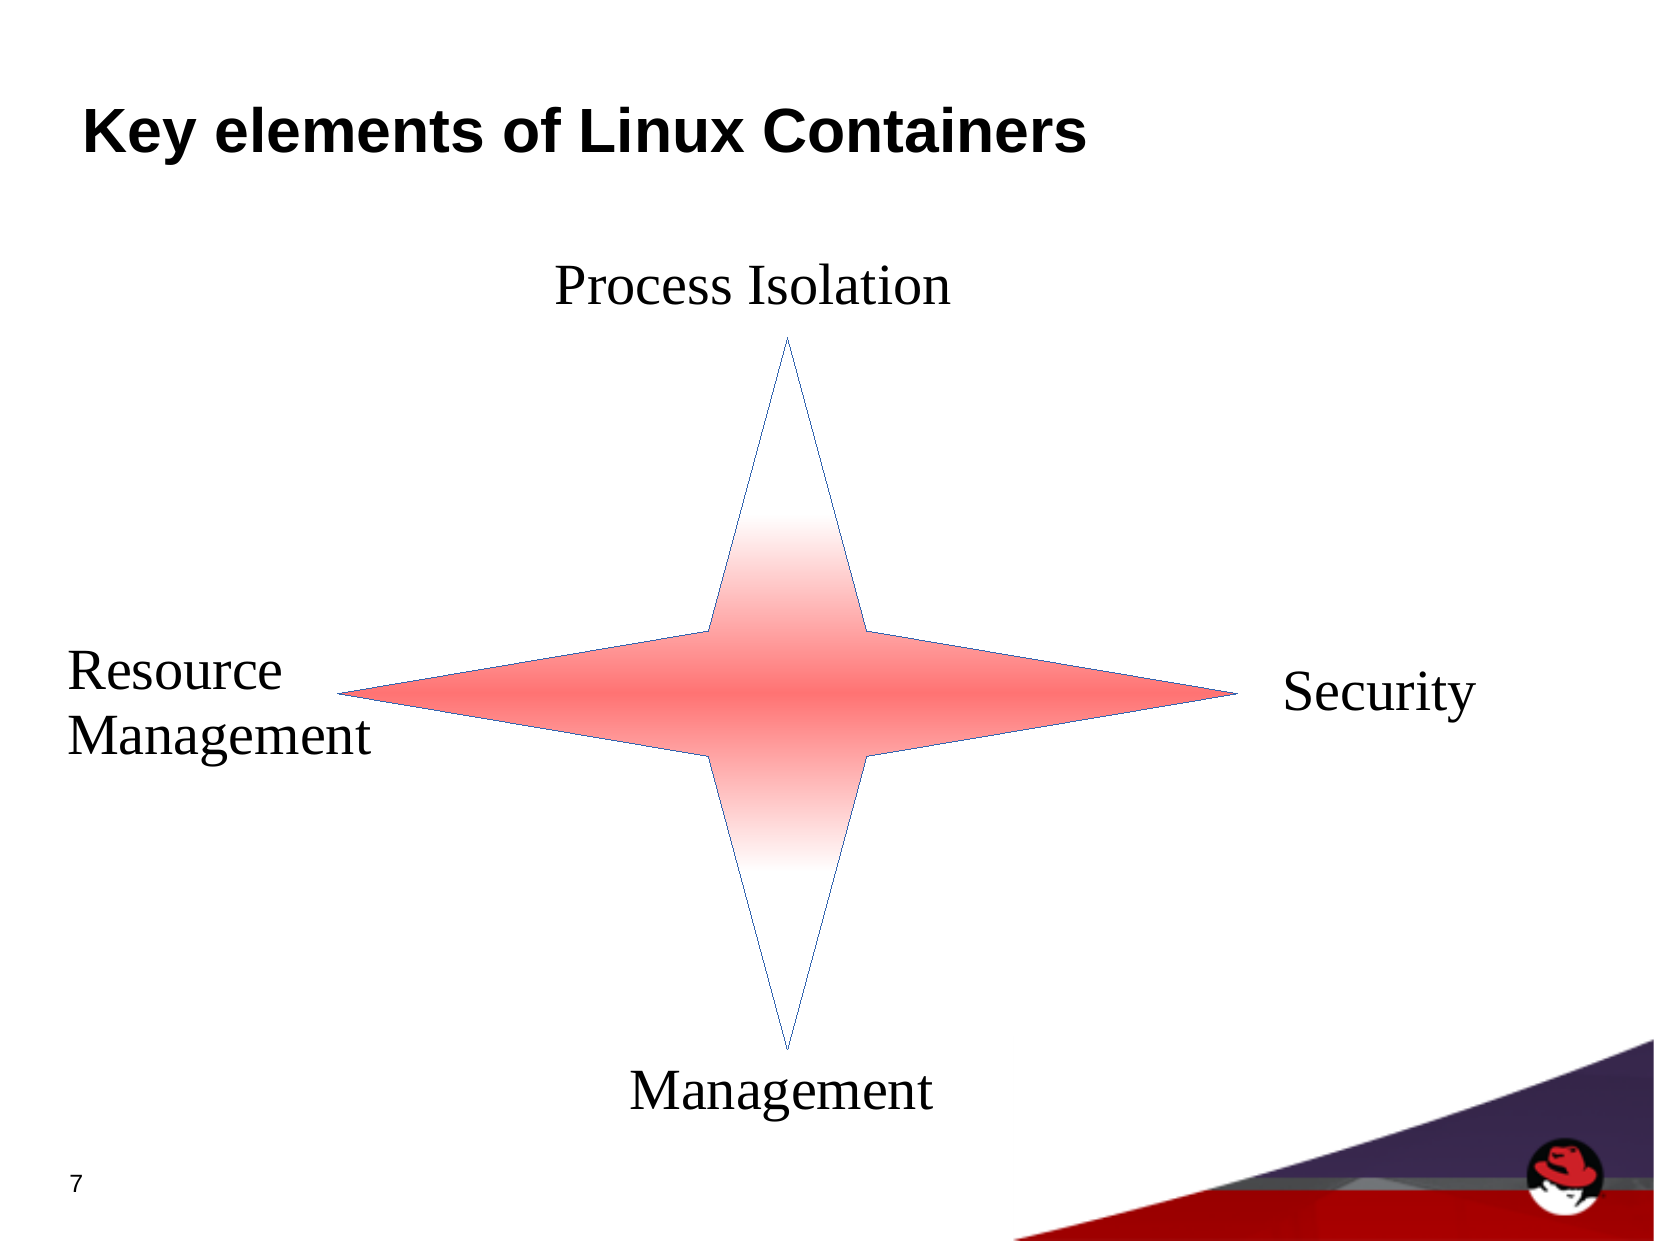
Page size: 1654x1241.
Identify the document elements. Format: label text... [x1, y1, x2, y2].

text_box Security [1267, 651, 1568, 737]
text_box Resource Management [52, 630, 466, 781]
text_box Process Isolation [540, 244, 1066, 330]
text_box Management [600, 1050, 1013, 1135]
list [86, 244, 1576, 1024]
text_box [780, 1024, 795, 1050]
picture [1012, 1036, 1654, 1241]
title Key elements of Linux Containers [82, 37, 1571, 226]
